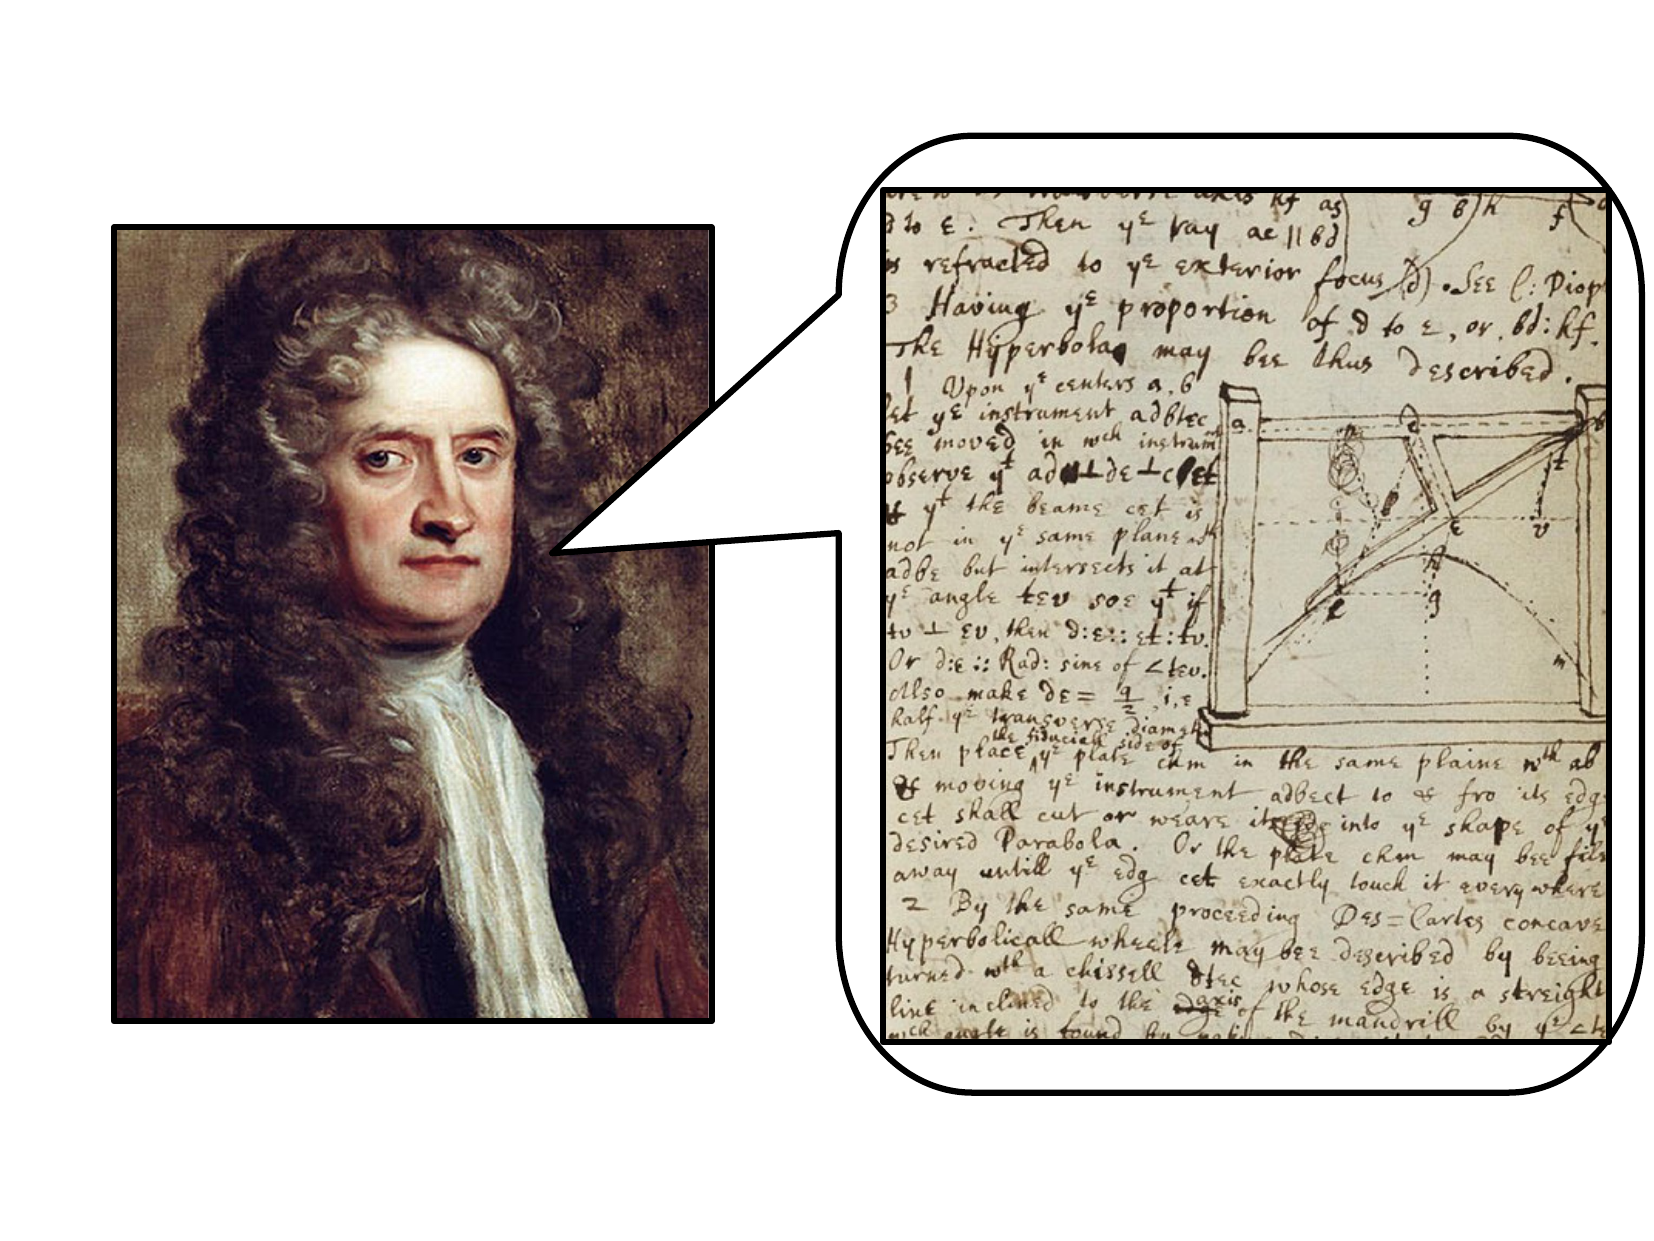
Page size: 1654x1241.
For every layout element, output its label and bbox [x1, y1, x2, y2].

text_box [552, 135, 1607, 1093]
picture [116, 230, 709, 1019]
text_box [1612, 194, 1642, 1034]
picture [885, 192, 1607, 1040]
